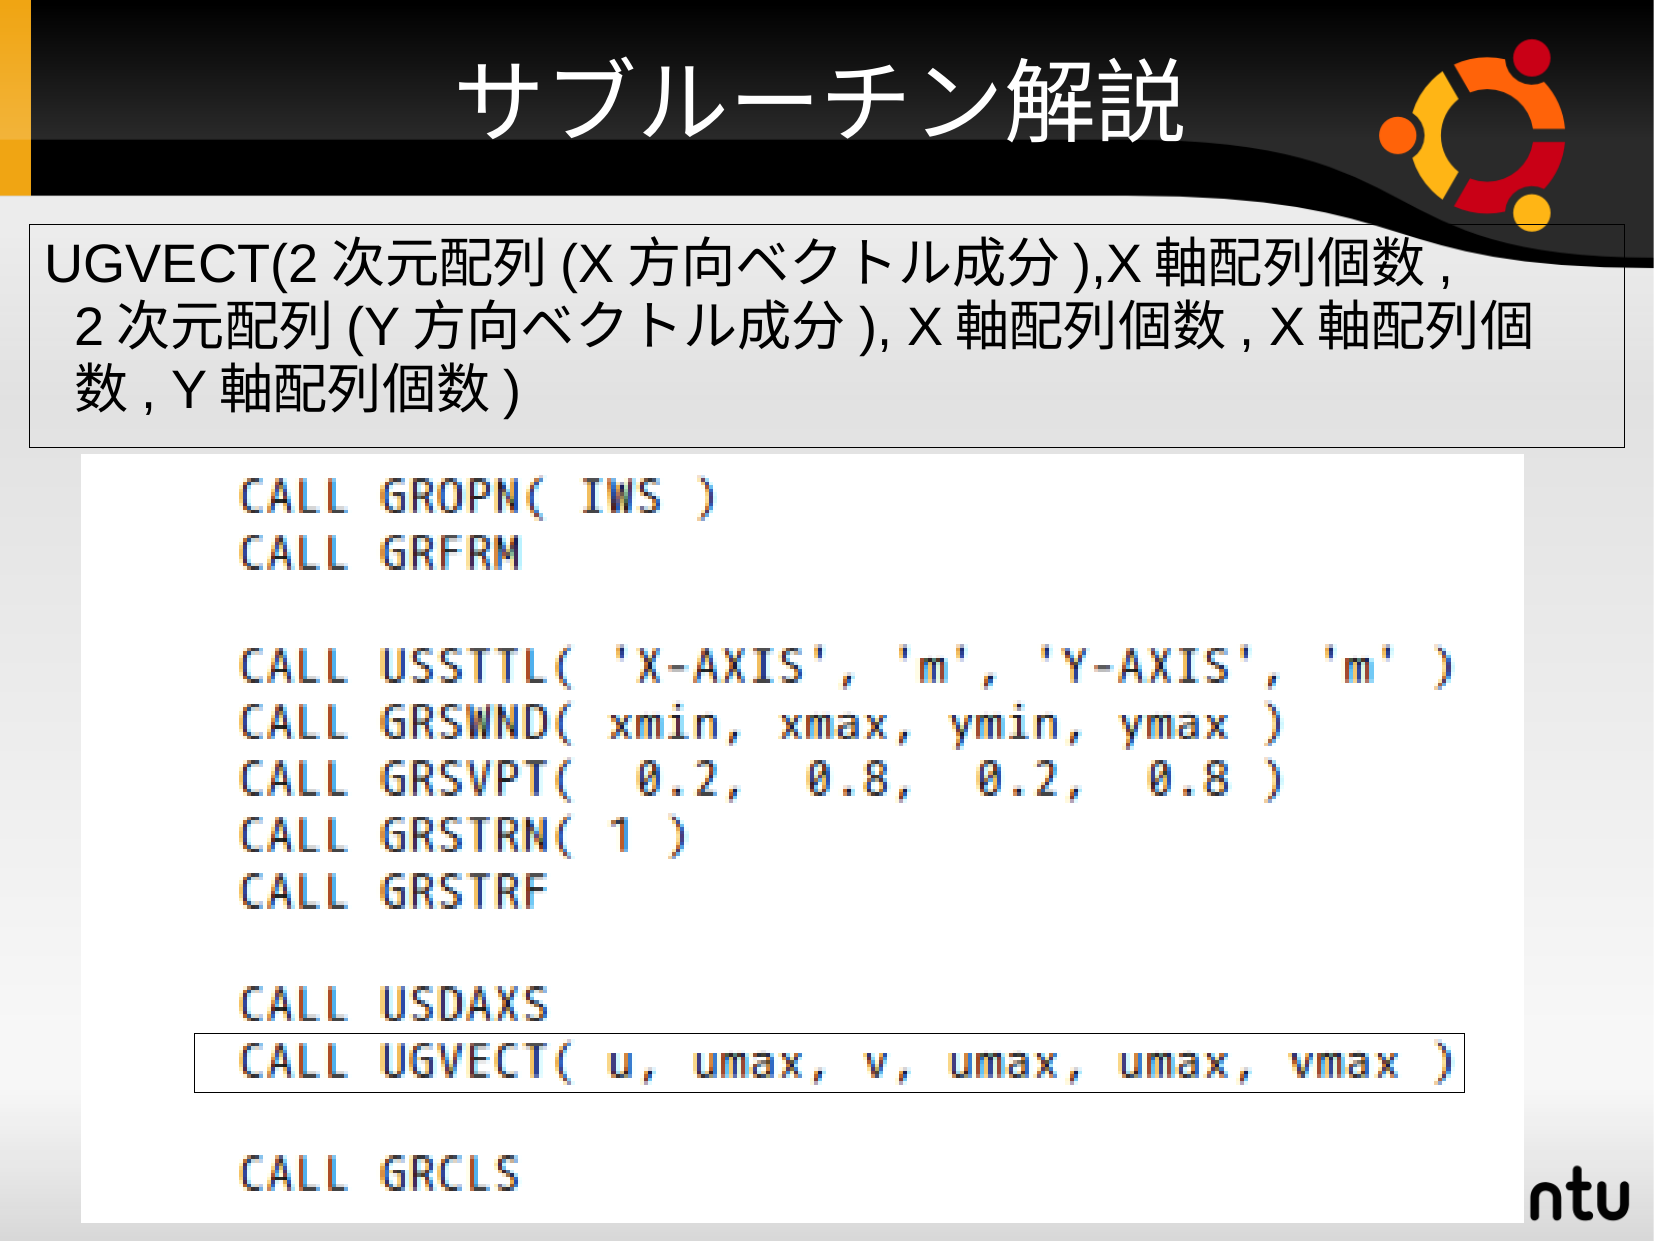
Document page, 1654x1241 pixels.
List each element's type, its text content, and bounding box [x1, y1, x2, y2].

picture [0, 0, 1654, 1241]
text_box UGVECT(2次元配列(X方向ベクトル成分),X軸配列個数, 2次元配列(Y方向ベクトル成分), X軸配列個数, X軸配列個 数, Y軸配列個数) [29, 224, 1625, 448]
title サブルーチン解説 [76, 7, 1565, 200]
